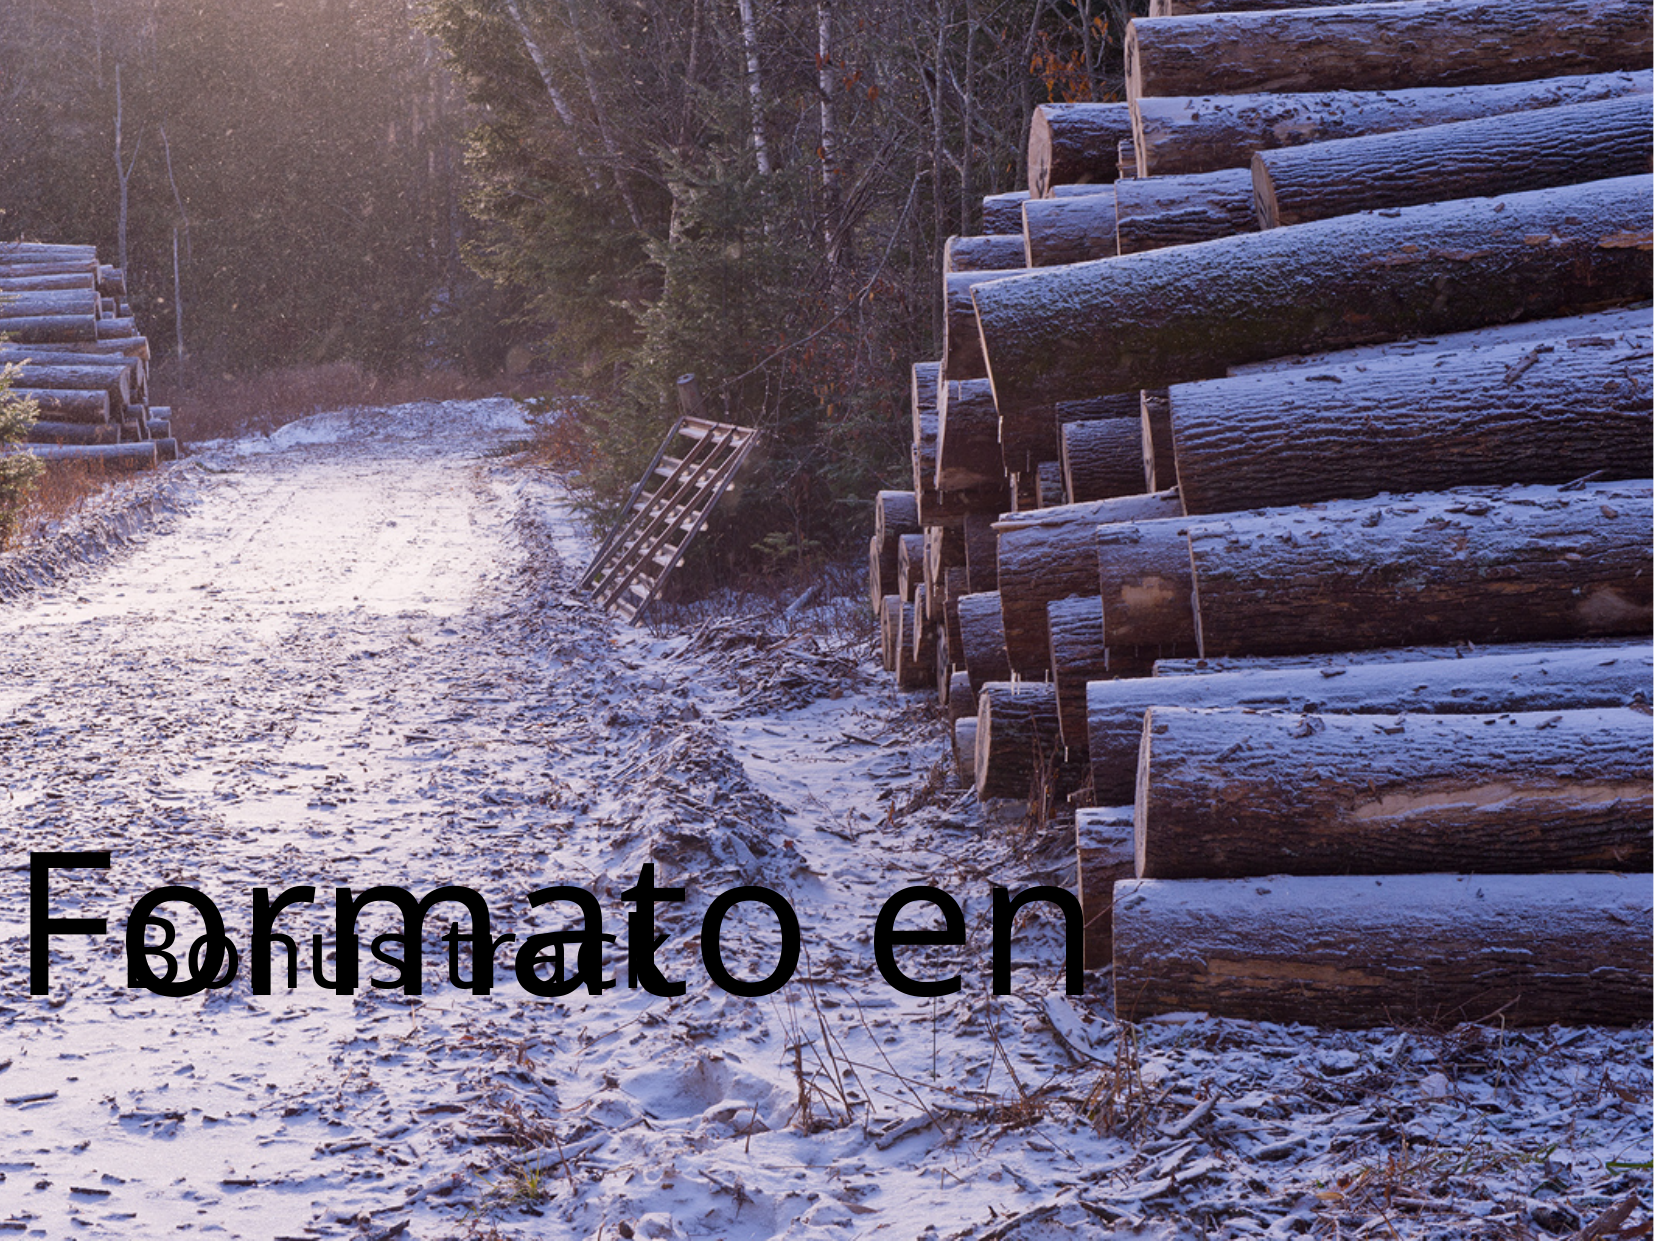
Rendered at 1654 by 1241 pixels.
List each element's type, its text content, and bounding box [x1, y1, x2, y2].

text_box Formato en logs [11, 885, 1489, 1223]
picture [0, 0, 1654, 1241]
text_box Bonus track [118, 803, 756, 1028]
